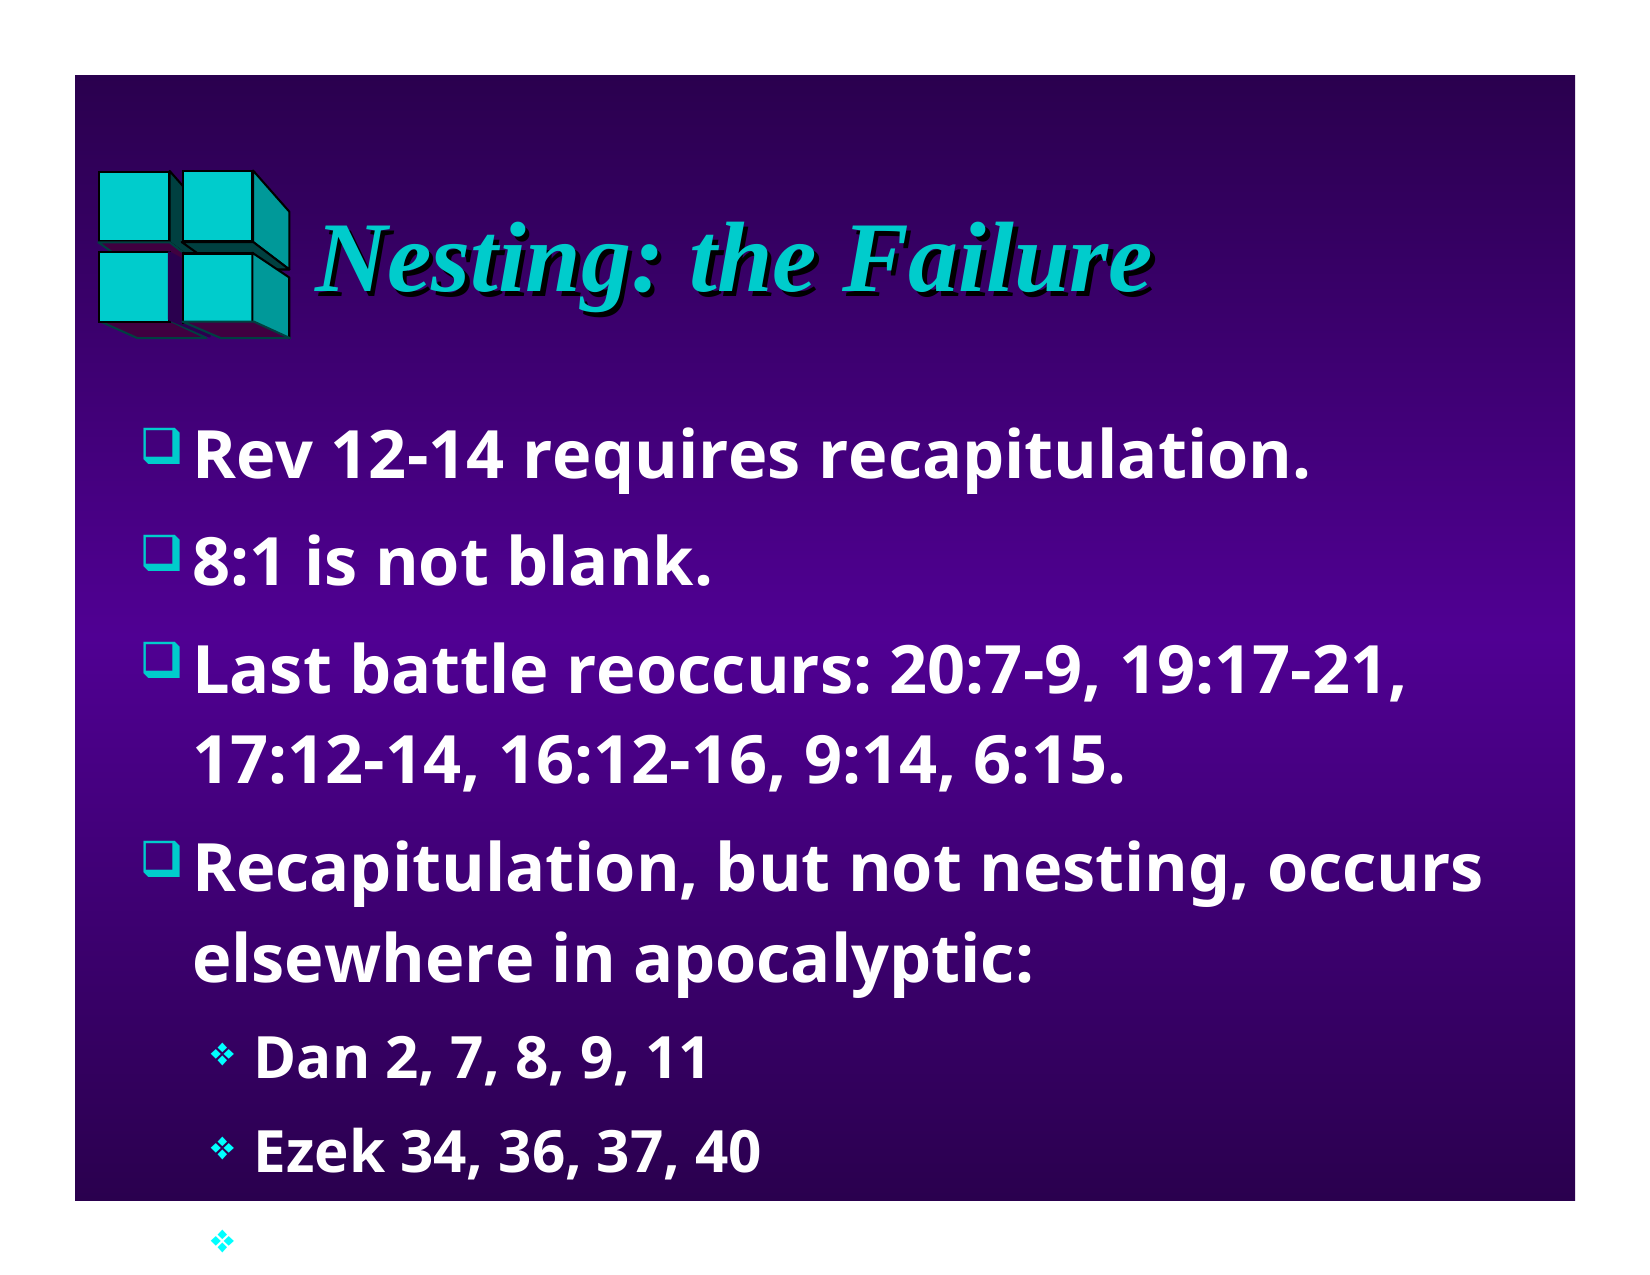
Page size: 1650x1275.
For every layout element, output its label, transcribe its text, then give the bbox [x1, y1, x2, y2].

title Nesting: the Failure [299, 153, 1463, 363]
list Rev 12-14 requires recapitulation. 8:1 is not blank. Last battle reoccurs: 20:7-9, 19:17-21, 17:12-14, 16:12-16, 9:14, 6:15. Recapitulation, but not nesting, occurs elsewhere in apocalyptic: Dan 2, 7, 8, 9, 11 Ezek 34, 36, 37, 40 Zech 9:13-17, 10:5, 12:1-9, 14:1-5 [124, 399, 1523, 1151]
